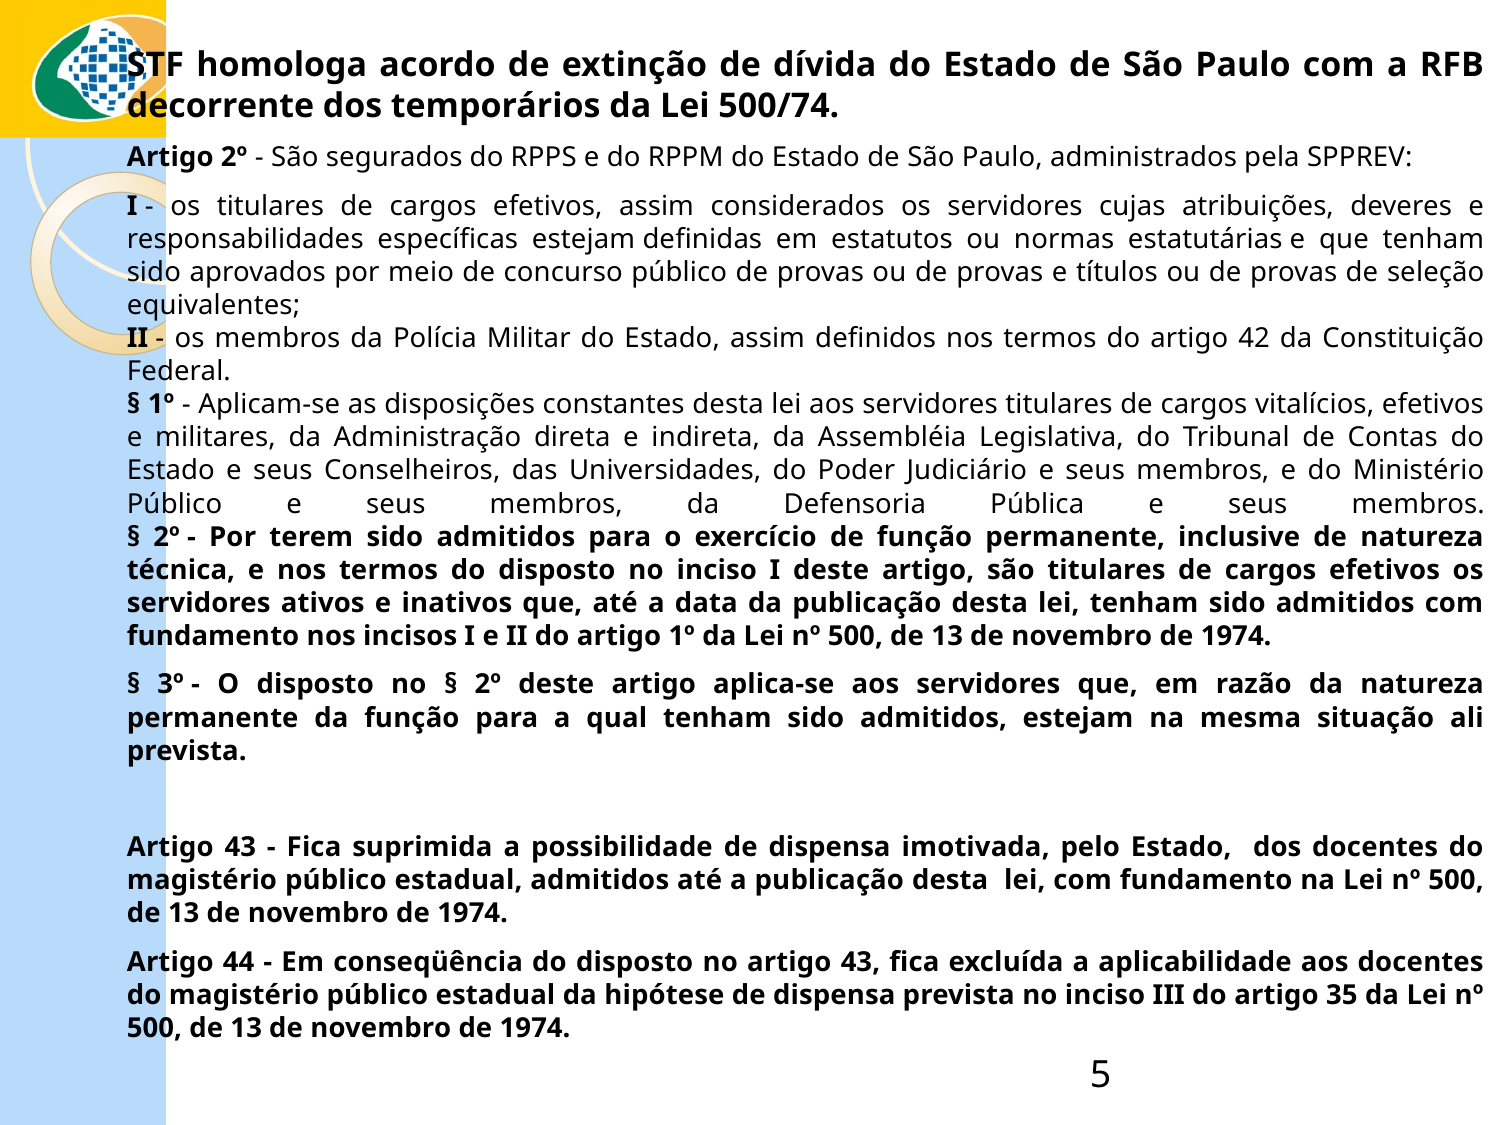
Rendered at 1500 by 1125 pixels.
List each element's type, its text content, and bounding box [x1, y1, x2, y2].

list STF homologa acordo de extinção de dívida do Estado de São Paulo com a RFB decorrente dos temporários da Lei 500/74. Artigo 2º - São segurados do RPPS e do RPPM do Estado de São Paulo, administrados pela SPPREV: I - os titulares de cargos efetivos, assim considerados os servidores cujas atribuições, deveres e responsabilidades específicas estejam definidas em estatutos ou normas estatutárias e que tenham sido aprovados por meio de concurso público de provas ou de provas e títulos ou de provas de seleção equivalentes; II - os membros da Polícia Militar do Estado, assim definidos nos termos do artigo 42 da Constituição Federal. § 1º - Aplicam-se as disposições constantes desta lei aos servidores titulares de cargos vitalícios, efetivos e militares, da Administração direta e indireta, da Assembléia Legislativa, do Tribunal de Contas do Estado e seus Conselheiros, das Universidades, do Poder Judiciário e seus membros, e do Ministério Público e seus membros, da Defensoria Pública e seus membros. § 2º - Por terem sido admitidos para o exercício de função permanente, inclusive de natureza técnica, e nos termos do disposto no inciso I deste artigo, são titulares de cargos efetivos os servidores ativos e inativos que, até a data da publicação desta lei, tenham sido admitidos com fundamento nos incisos I e II do artigo 1º da Lei nº 500, de 13 de novembro de 1974. § 3º - O disposto no § 2º deste artigo aplica-se aos servidores que, em razão da natureza permanente da função para a qual tenham sido admitidos, estejam na mesma situação ali prevista. Artigo 43 - Fica suprimida a possibilidade de dispensa imotivada, pelo Estado, dos docentes do magistério público estadual, admitidos até a publicação desta lei, com fundamento na Lei nº 500, de 13 de novembro de 1974. Artigo 44 - Em conseqüência do disposto no artigo 43, fica excluída a aplicabilidade aos docentes do magistério público estadual da hipótese de dispensa prevista no inciso III do artigo 35 da Lei nº 500, de 13 de novembro de 1974. [112, 35, 1500, 1070]
slide_number <número> [1074, 1042, 1425, 1103]
title [76, 0, 1500, 102]
picture [24, 12, 112, 125]
